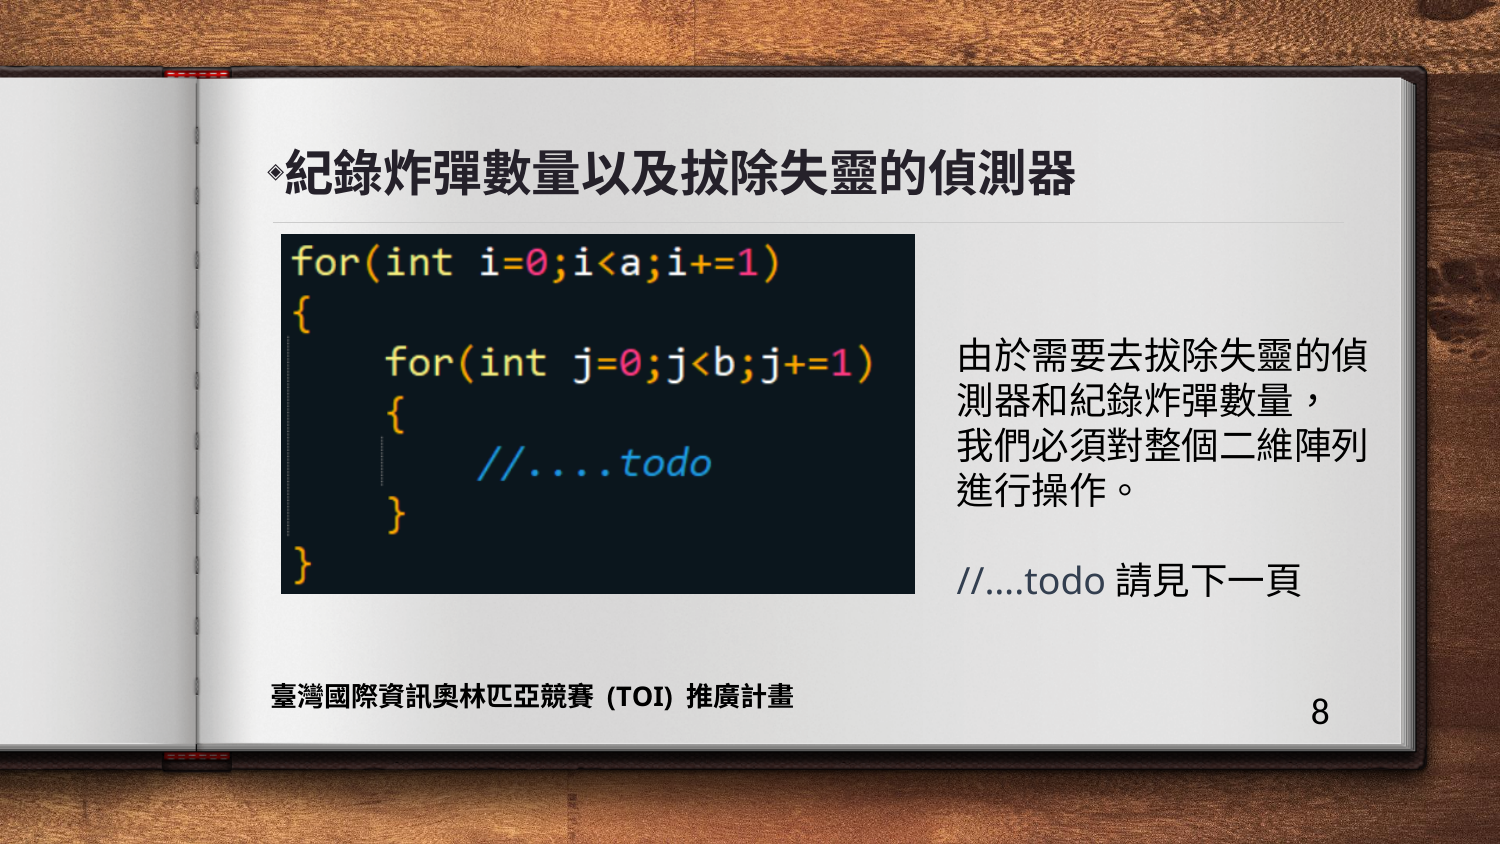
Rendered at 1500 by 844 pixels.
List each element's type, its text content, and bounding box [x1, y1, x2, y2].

text_box 由於需要去拔除失靈的偵測器和紀錄炸彈數量， 我們必須對整個二維陣列進行操作。 //….todo請見下一頁 [941, 324, 1386, 613]
picture [281, 234, 915, 594]
text_box [1295, 672, 1386, 737]
list 紀錄炸彈數量以及拔除失靈的偵測器 [252, 126, 1183, 216]
